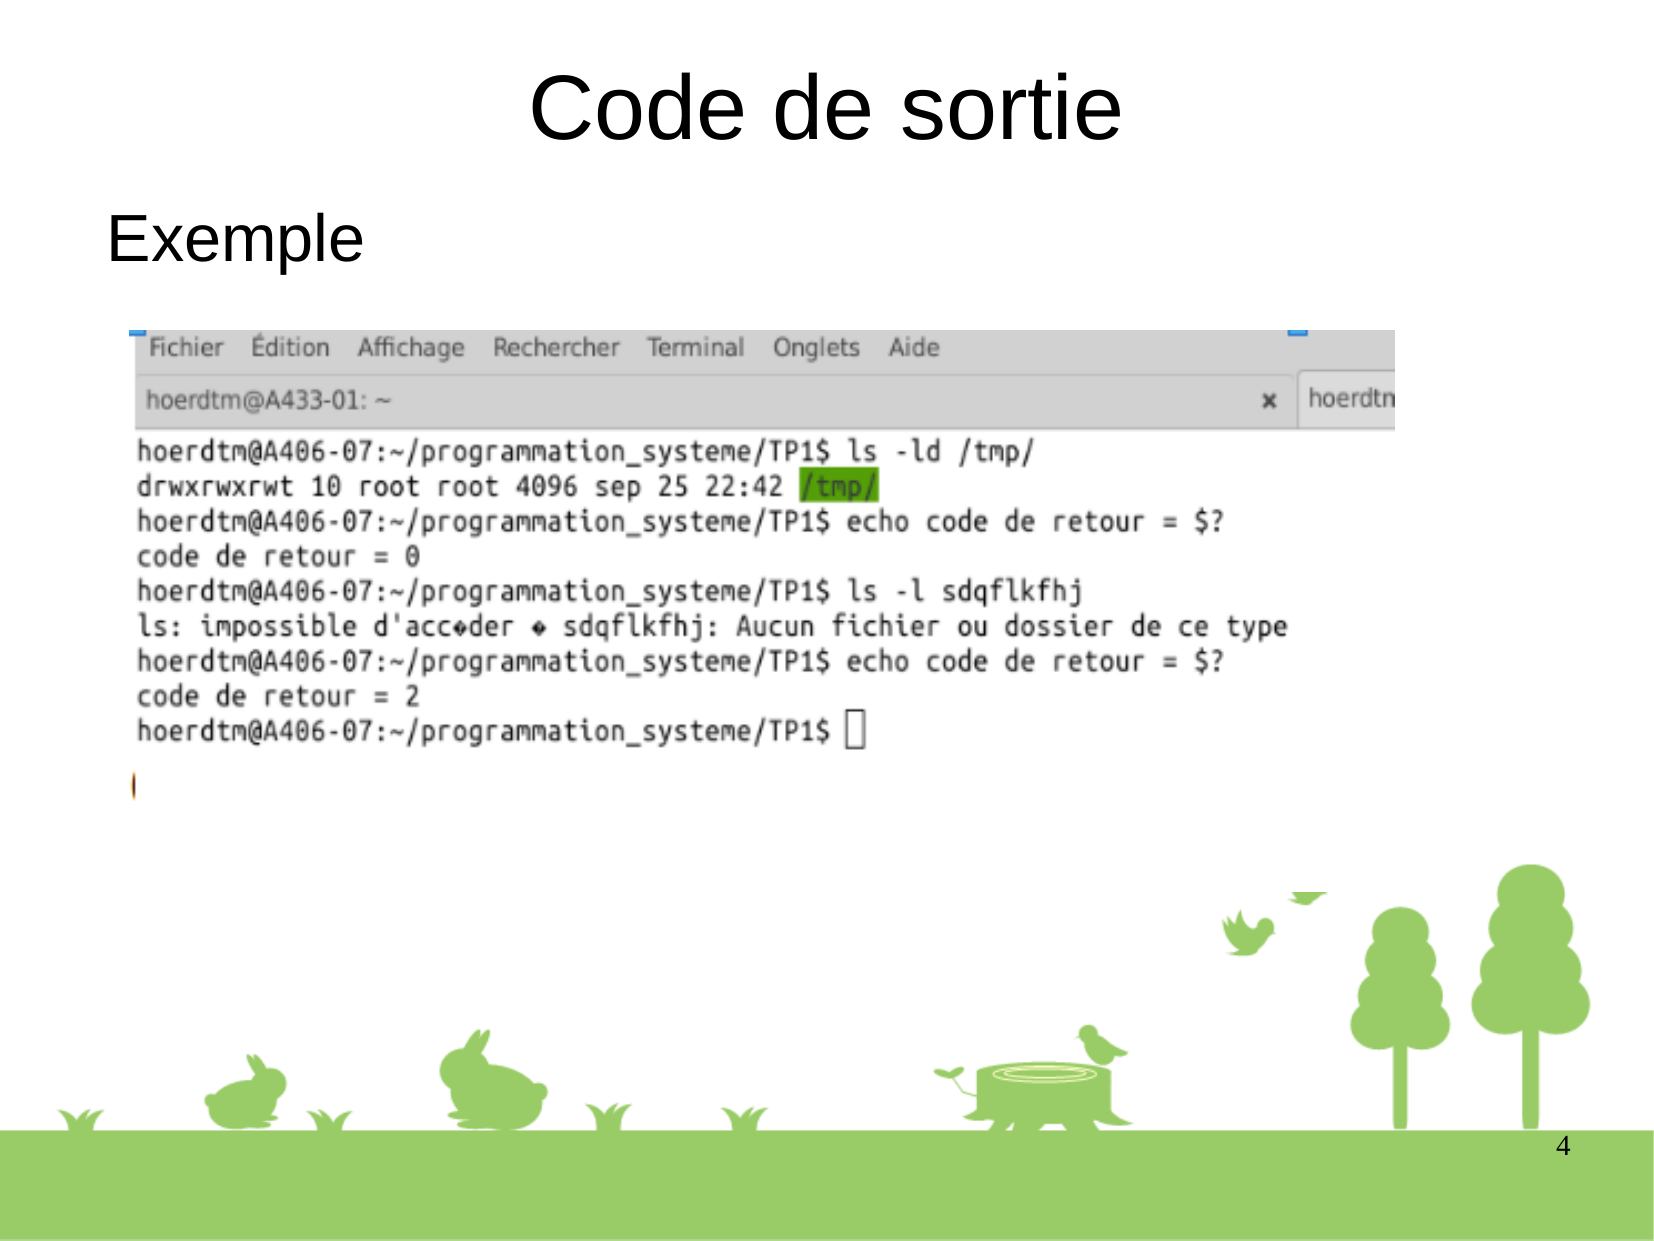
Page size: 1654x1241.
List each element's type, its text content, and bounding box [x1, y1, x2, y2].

title Code de sortie [82, 49, 1571, 166]
list Exemple [35, 200, 1524, 1170]
picture [0, 0, 1654, 1241]
